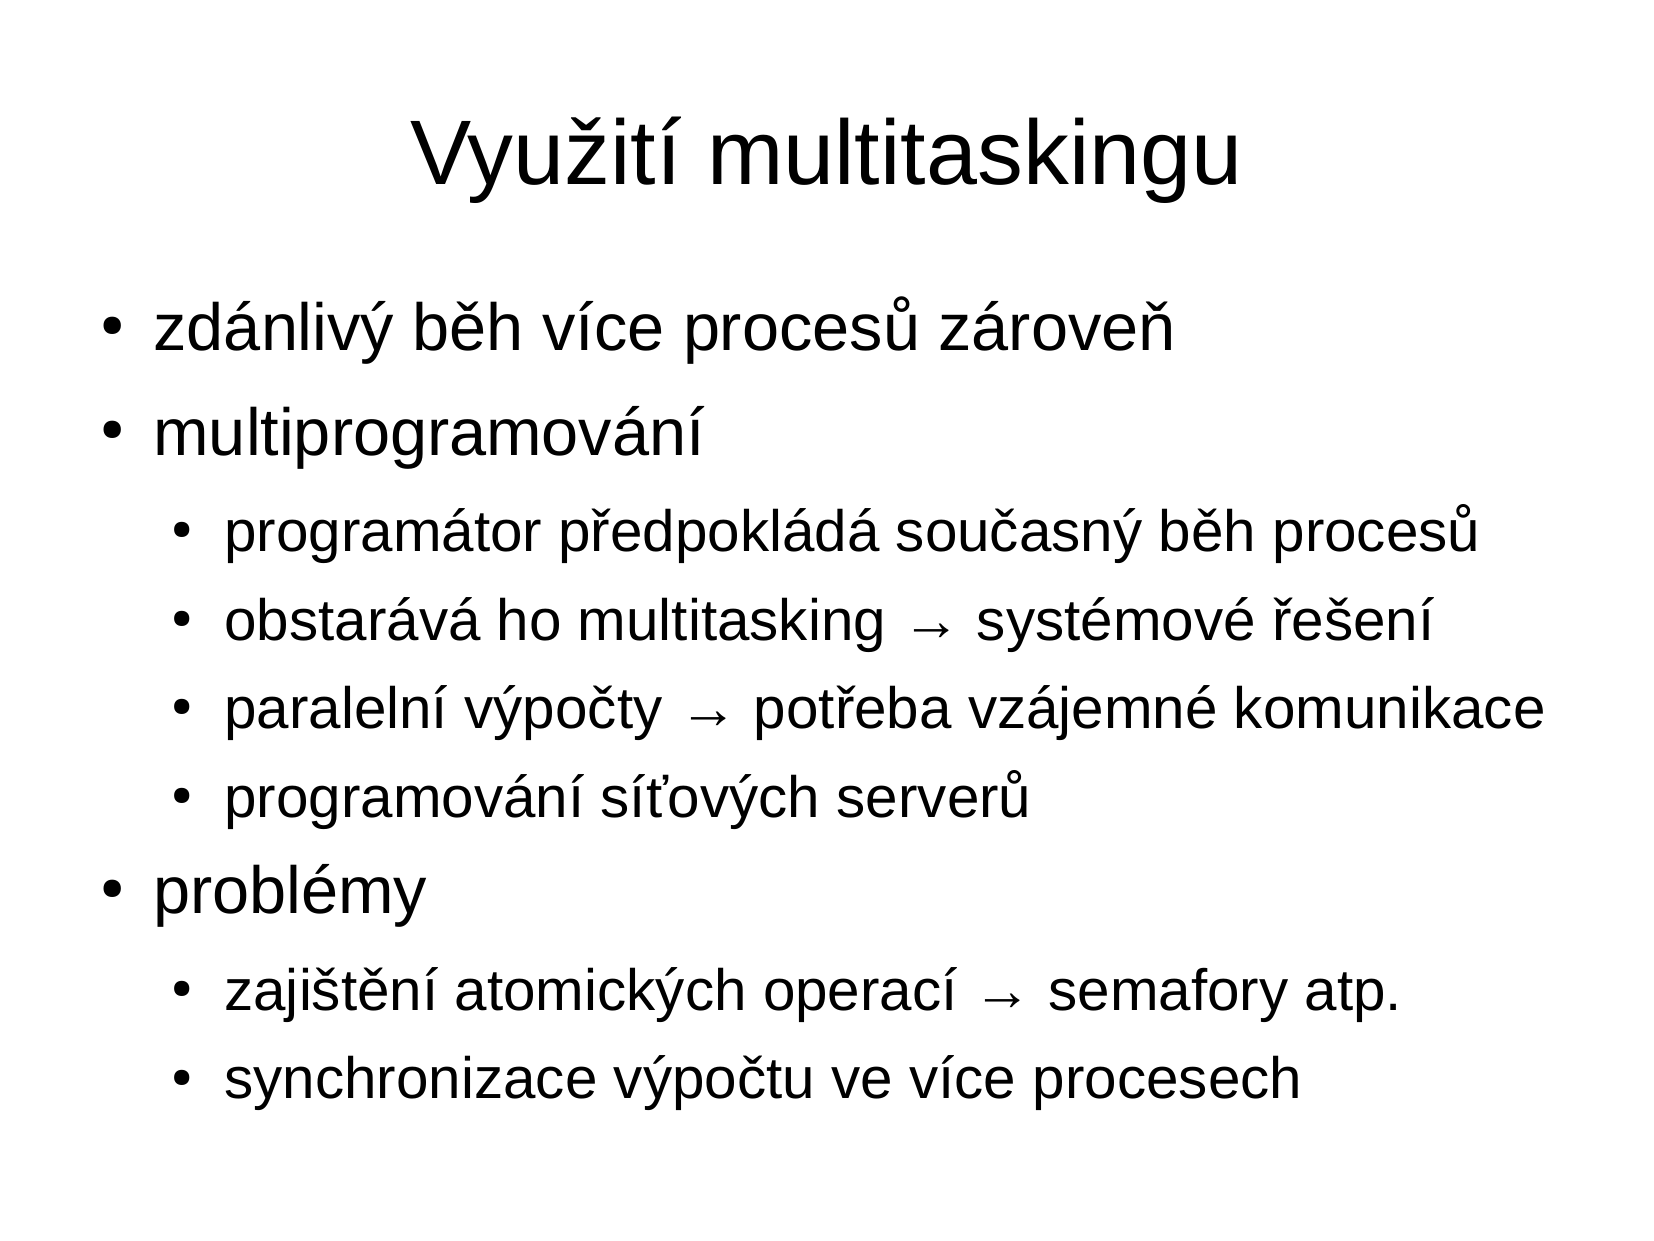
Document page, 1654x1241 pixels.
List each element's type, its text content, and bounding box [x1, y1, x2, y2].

title Využití multitaskingu [82, 56, 1571, 250]
list zdánlivý běh více procesů zároveň multiprogramování programátor předpokládá současný běh procesů obstarává ho multitasking → systémové řešení paralelní výpočty → potřeba vzájemné komunikace programování síťových serverů problémy zajištění atomických operací → semafory atp. synchronizace výpočtu ve více procesech [82, 290, 1571, 1110]
